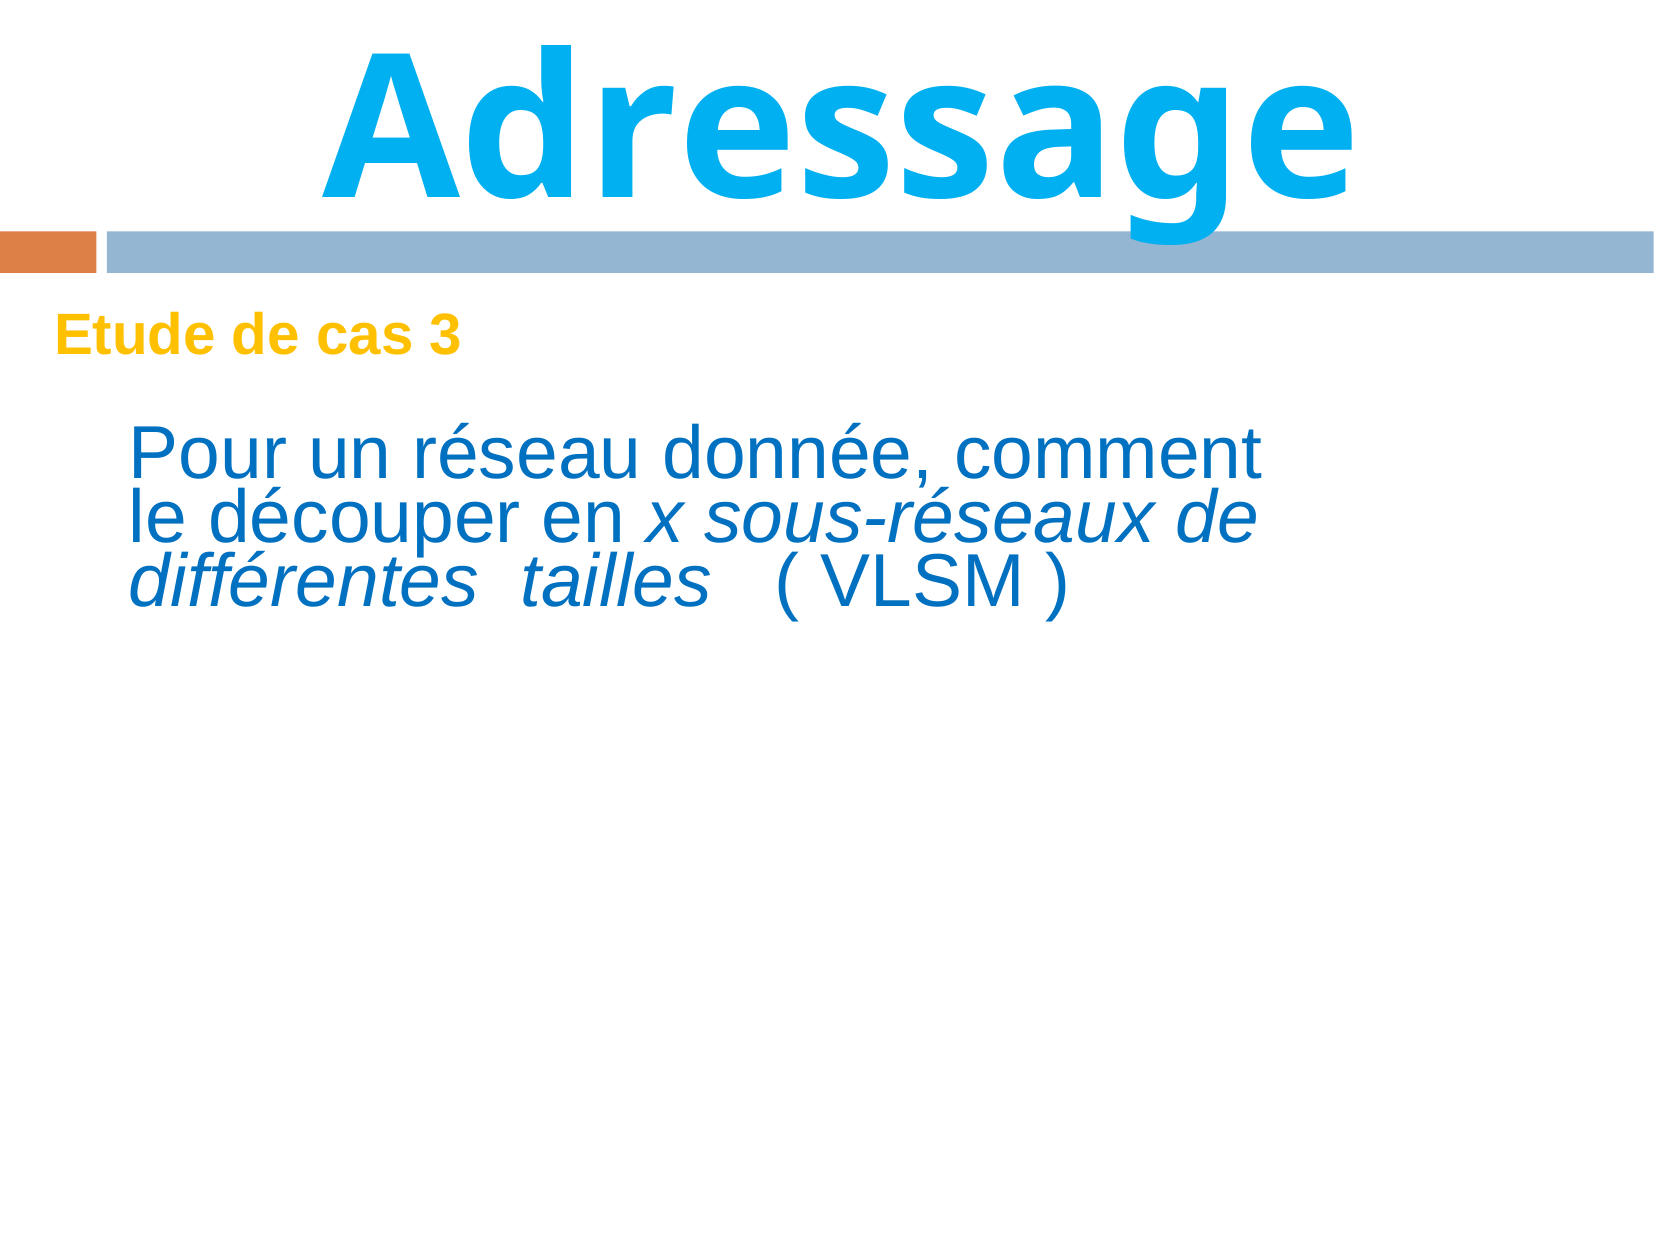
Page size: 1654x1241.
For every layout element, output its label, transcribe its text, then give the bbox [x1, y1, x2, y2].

text_box Pour un réseau donnée, comment le découper en x sous-réseaux de différentes tailles ( VLSM ) [114, 420, 1502, 628]
text_box Adressage [123, 41, 1530, 249]
text_box Etude de cas 3 [39, 307, 1654, 373]
